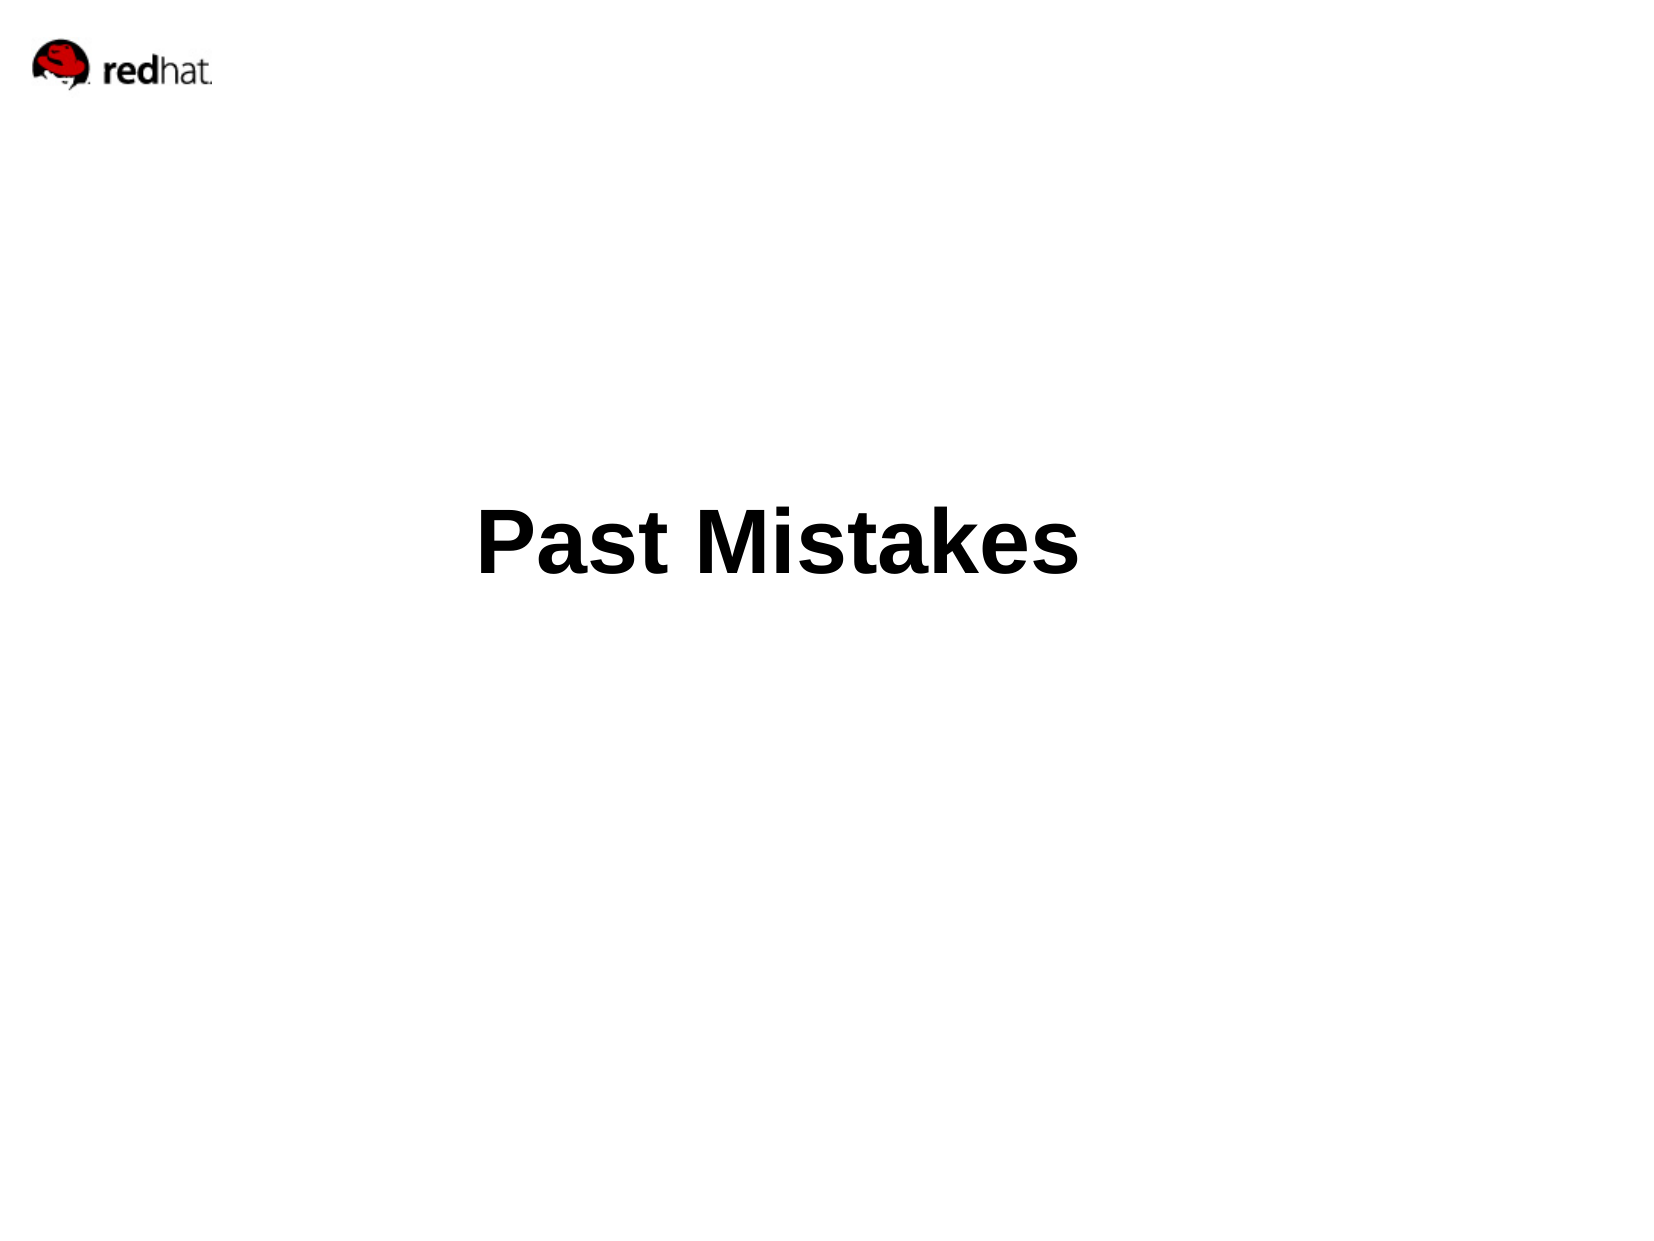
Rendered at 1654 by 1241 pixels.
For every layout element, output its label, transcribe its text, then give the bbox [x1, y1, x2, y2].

picture [31, 37, 212, 98]
title Past Mistakes [475, 402, 1654, 683]
